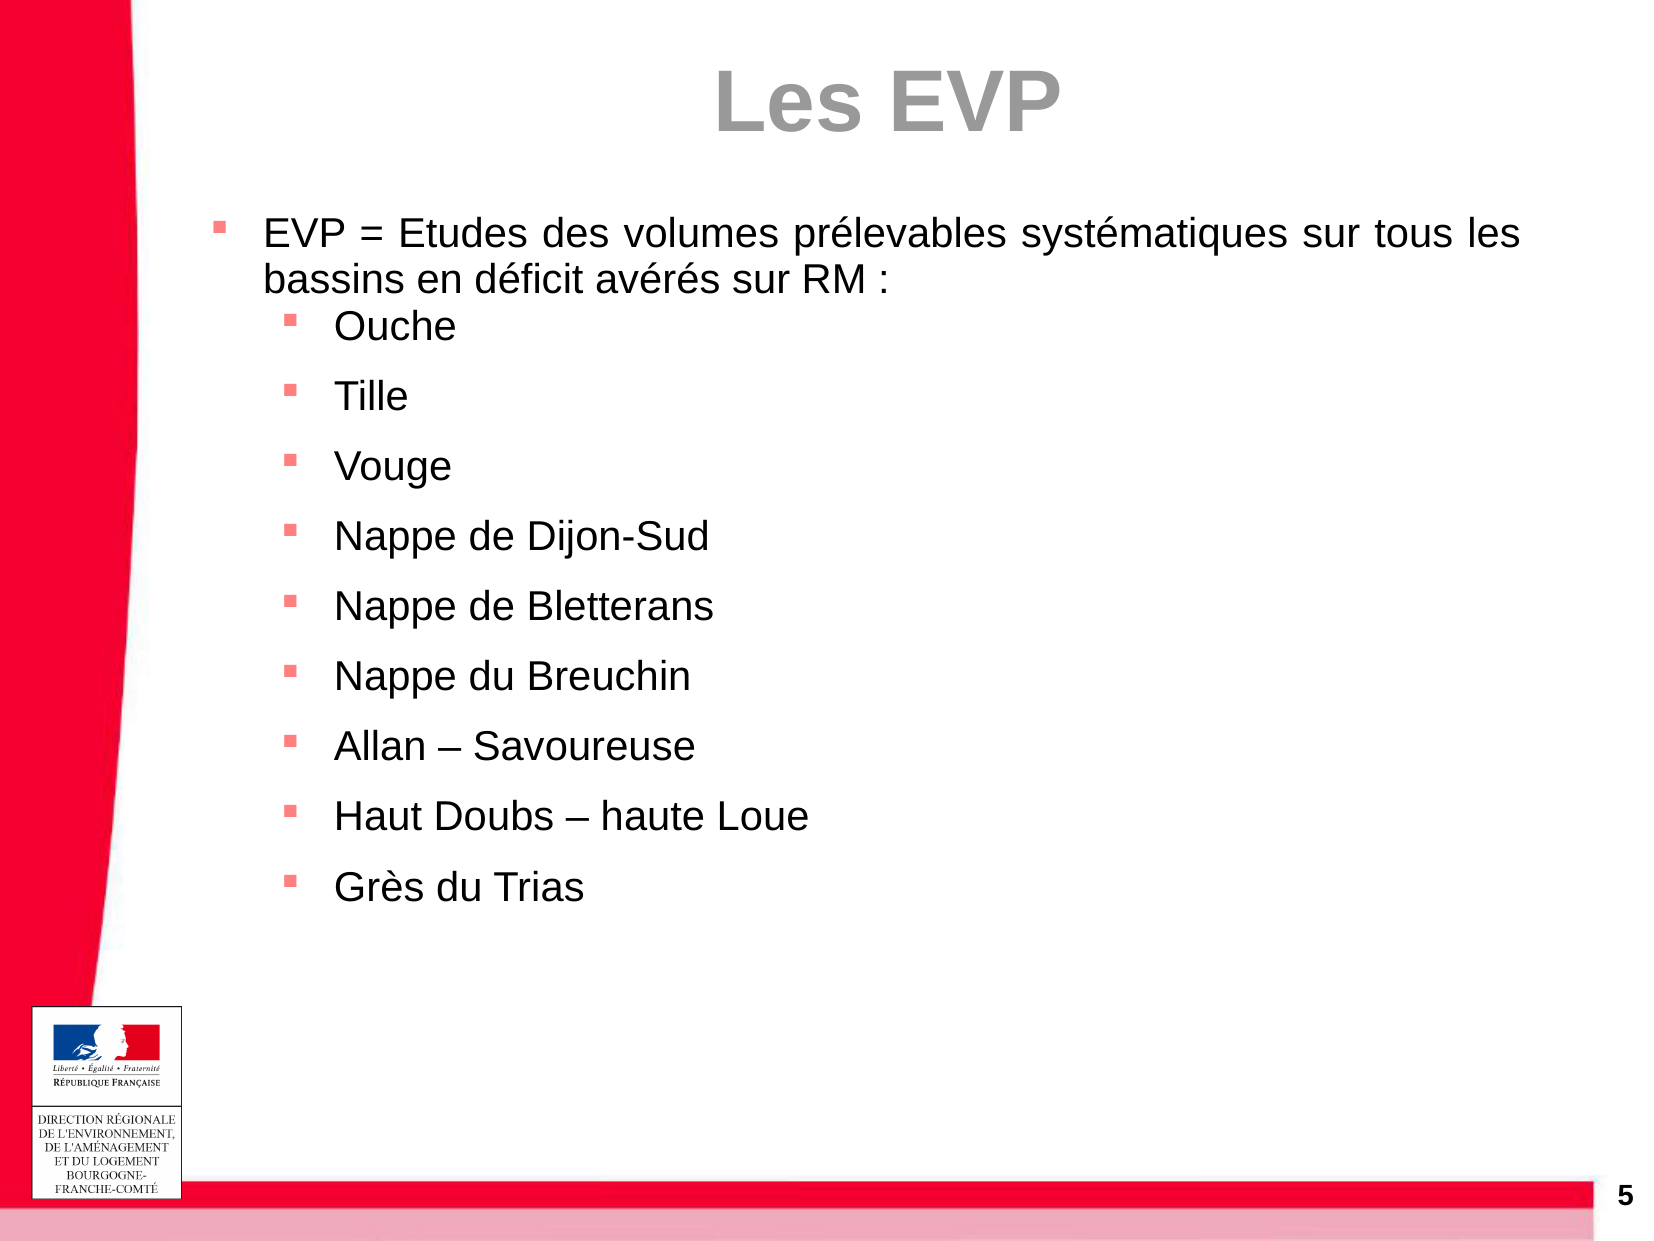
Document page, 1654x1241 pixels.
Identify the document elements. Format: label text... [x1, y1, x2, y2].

list EVP = Etudes des volumes prélevables systématiques sur tous les bassins en déficit avérés sur RM : Ouche Tille Vouge Nappe de Dijon-Sud Nappe de Bletterans Nappe du Breuchin Allan – Savoureuse Haut Doubs – haute Loue Grès du Trias [192, 209, 1522, 1241]
picture [0, 0, 1653, 1241]
title Les EVP [143, 28, 1633, 175]
